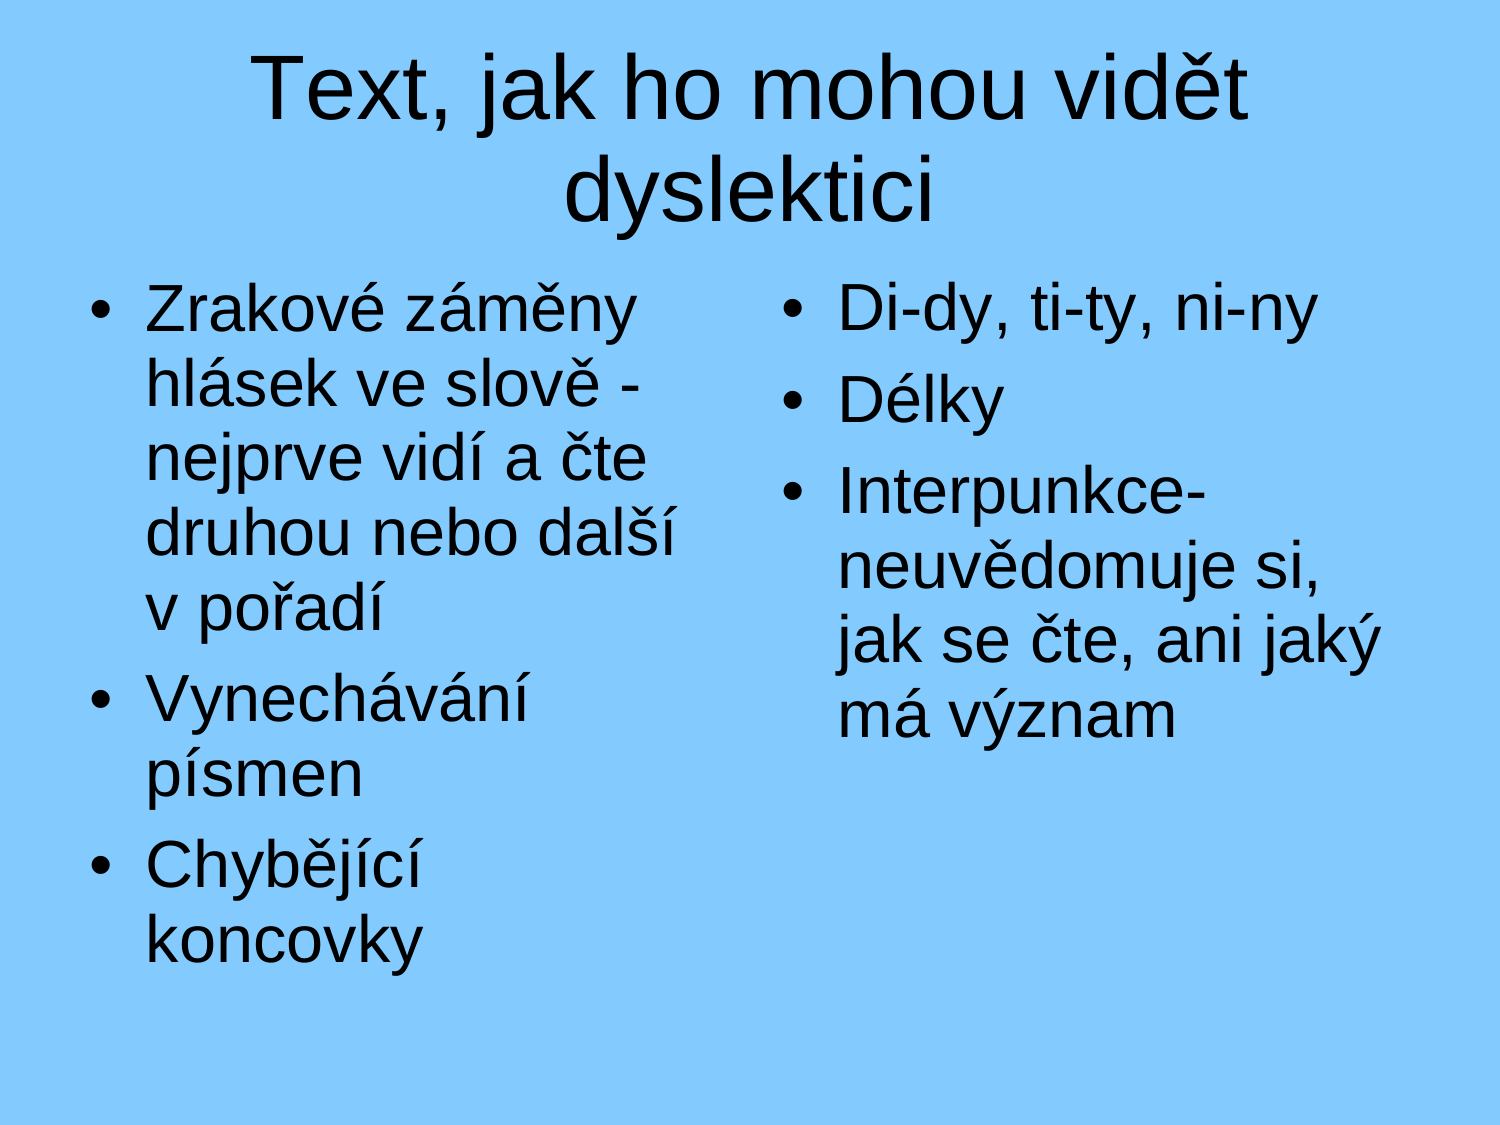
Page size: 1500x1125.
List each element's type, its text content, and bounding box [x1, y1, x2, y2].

list Zrakové záměny hlásek ve slově - nejprve vidí a čte druhou nebo další v pořadí Vynechávání písmen Chybějící koncovky [74, 263, 719, 916]
list Di-dy, ti-ty, ni-ny Délky Interpunkce- neuvědomuje si, jak se čte, ani jaký má význam [766, 262, 1426, 1006]
title Text, jak ho mohou vidět dyslektici [75, 21, 1426, 257]
